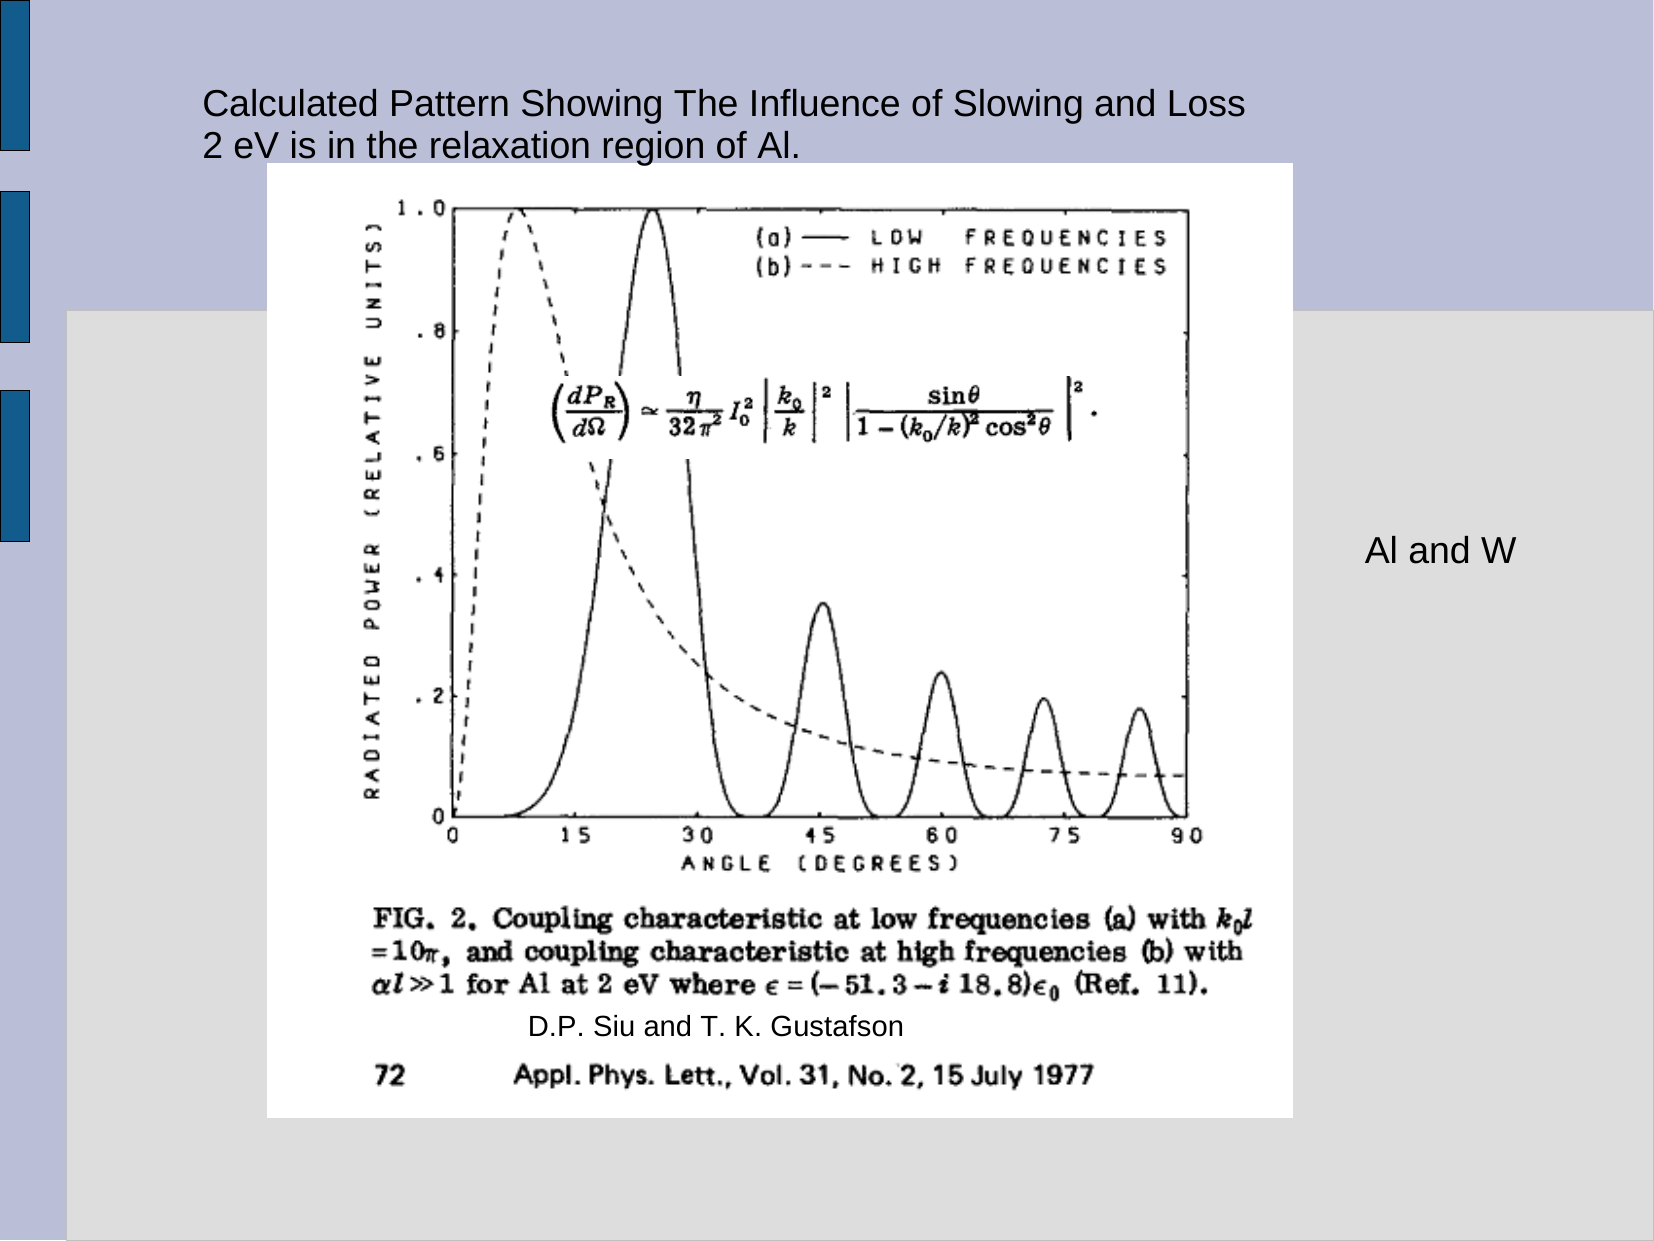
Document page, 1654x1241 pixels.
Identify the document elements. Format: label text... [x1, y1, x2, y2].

text_box Calculated Pattern Showing The Influence of Slowing and Loss 2 eV is in the relaxation region of Al. [187, 75, 1260, 174]
text_box Al and W [1350, 522, 1532, 579]
picture [267, 163, 1293, 1118]
text_box D.P. Siu and T. K. Gustafson [513, 1003, 920, 1051]
